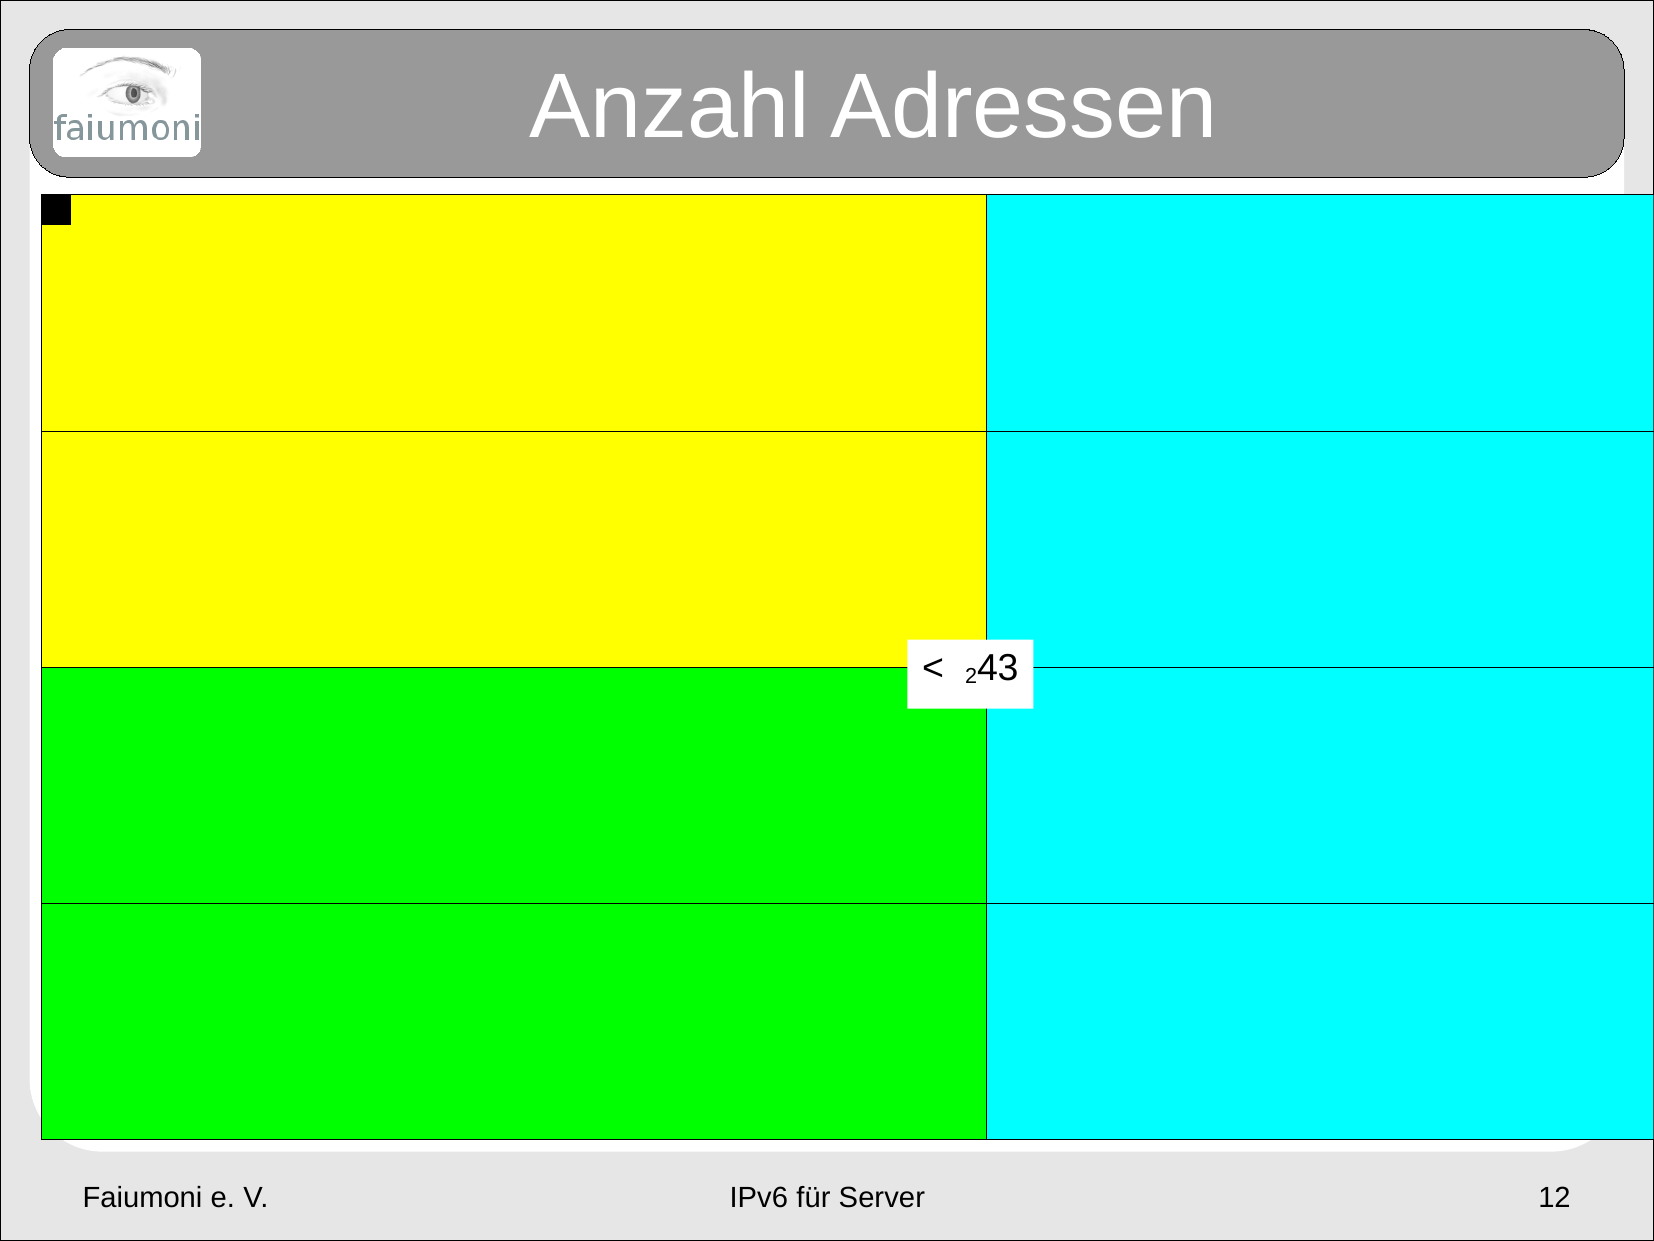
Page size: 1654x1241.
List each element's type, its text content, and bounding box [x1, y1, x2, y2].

text_box [41, 194, 1654, 1140]
title Anzahl Adressen [129, 2, 1619, 194]
text_box < 243 [907, 639, 1034, 709]
picture [53, 48, 129, 157]
